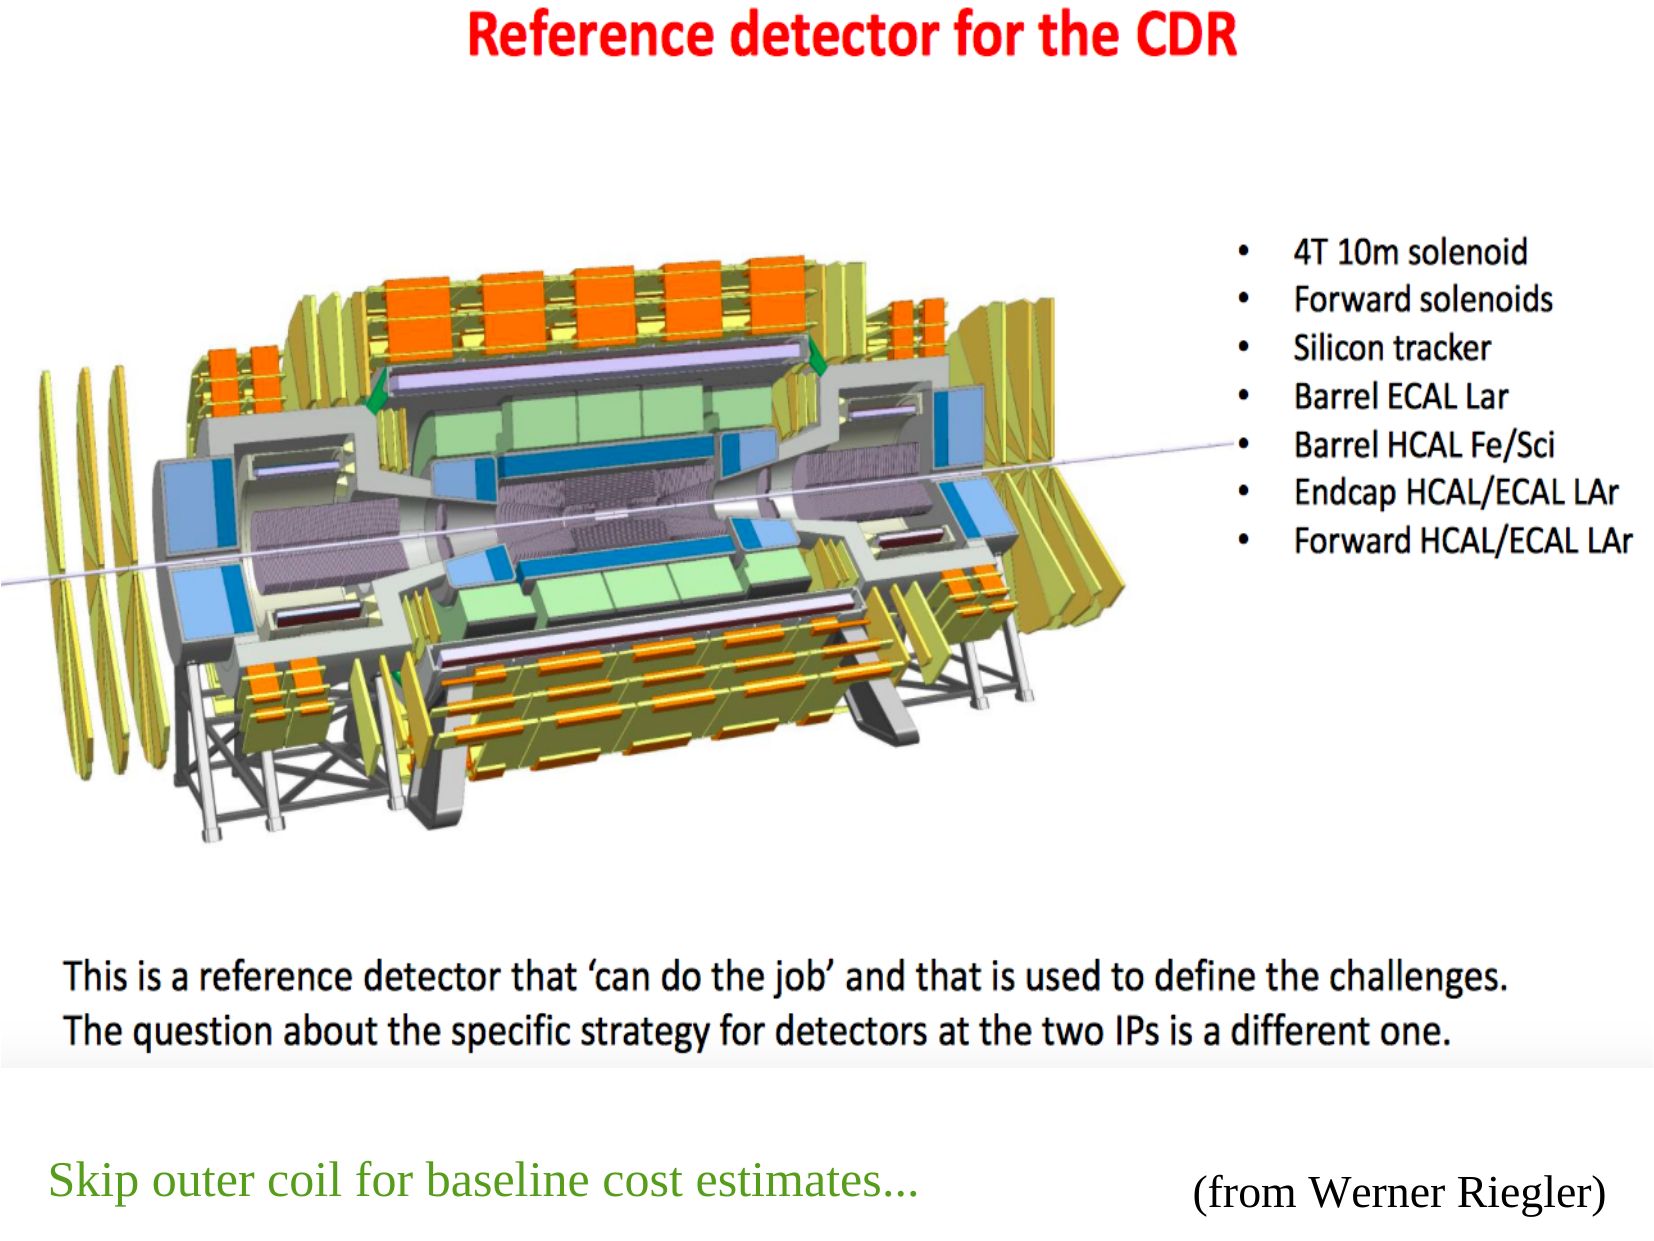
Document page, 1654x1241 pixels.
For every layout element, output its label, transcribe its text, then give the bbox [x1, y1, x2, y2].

picture [1, 0, 1654, 1068]
text_box Skip outer coil for baseline cost estimates... [47, 1151, 919, 1207]
text_box (from Werner Riegler) [1192, 1166, 1649, 1218]
